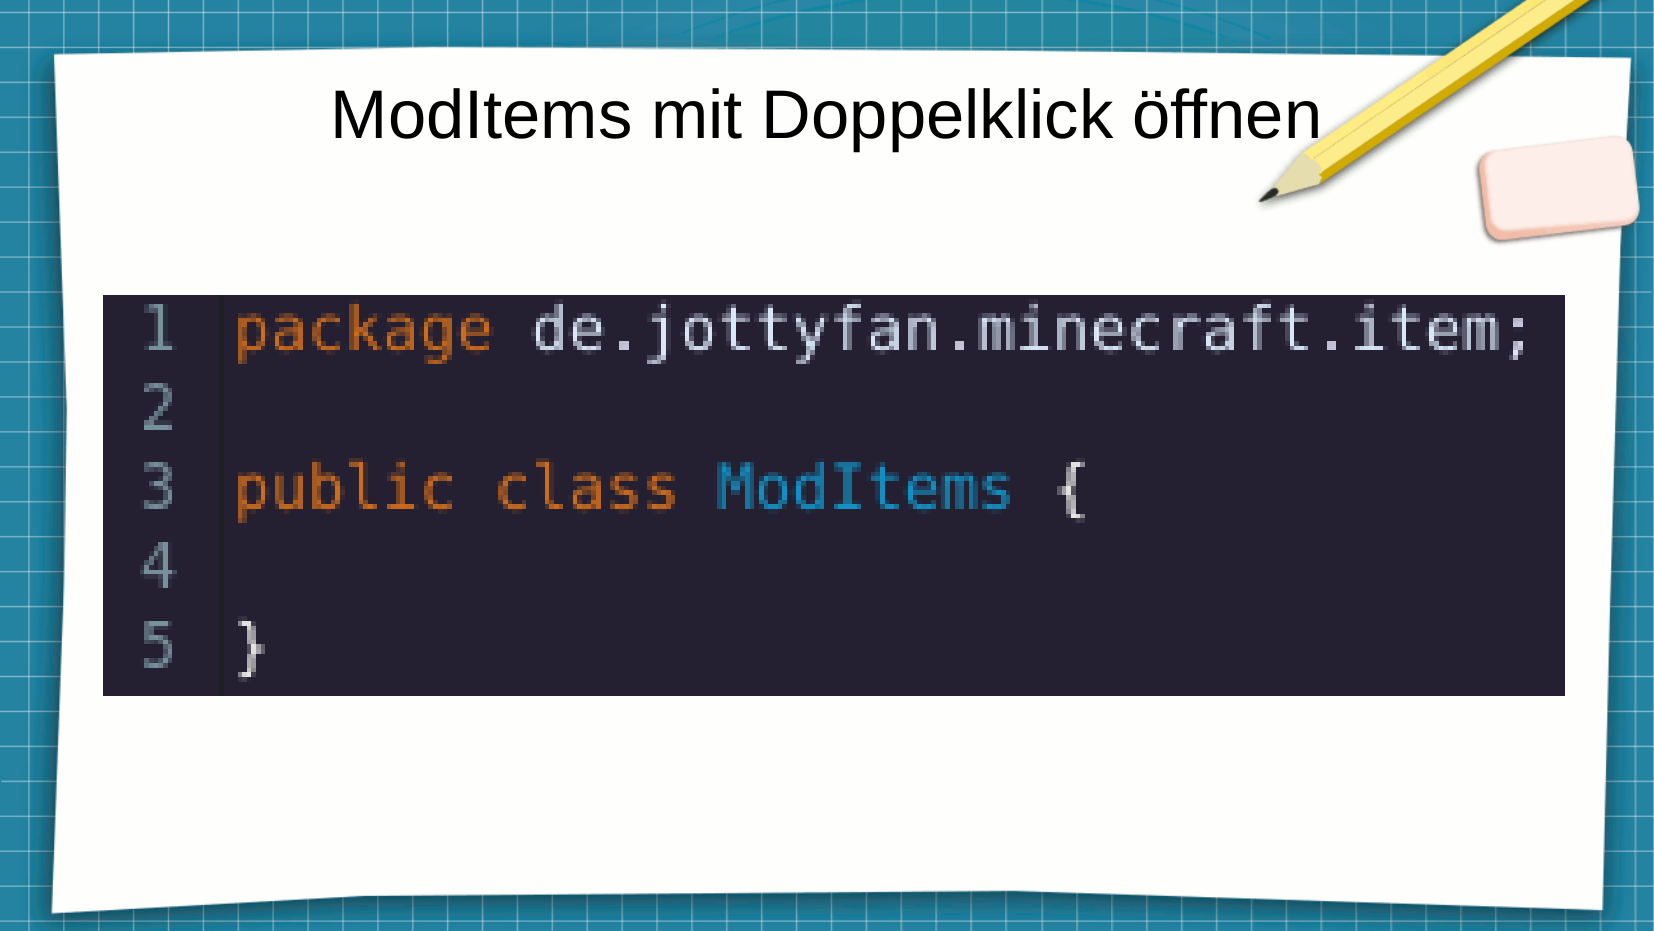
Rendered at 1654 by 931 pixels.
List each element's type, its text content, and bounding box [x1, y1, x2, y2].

title ModItems mit Doppelklick öffnen [82, 37, 1571, 193]
picture [0, 0, 1654, 931]
